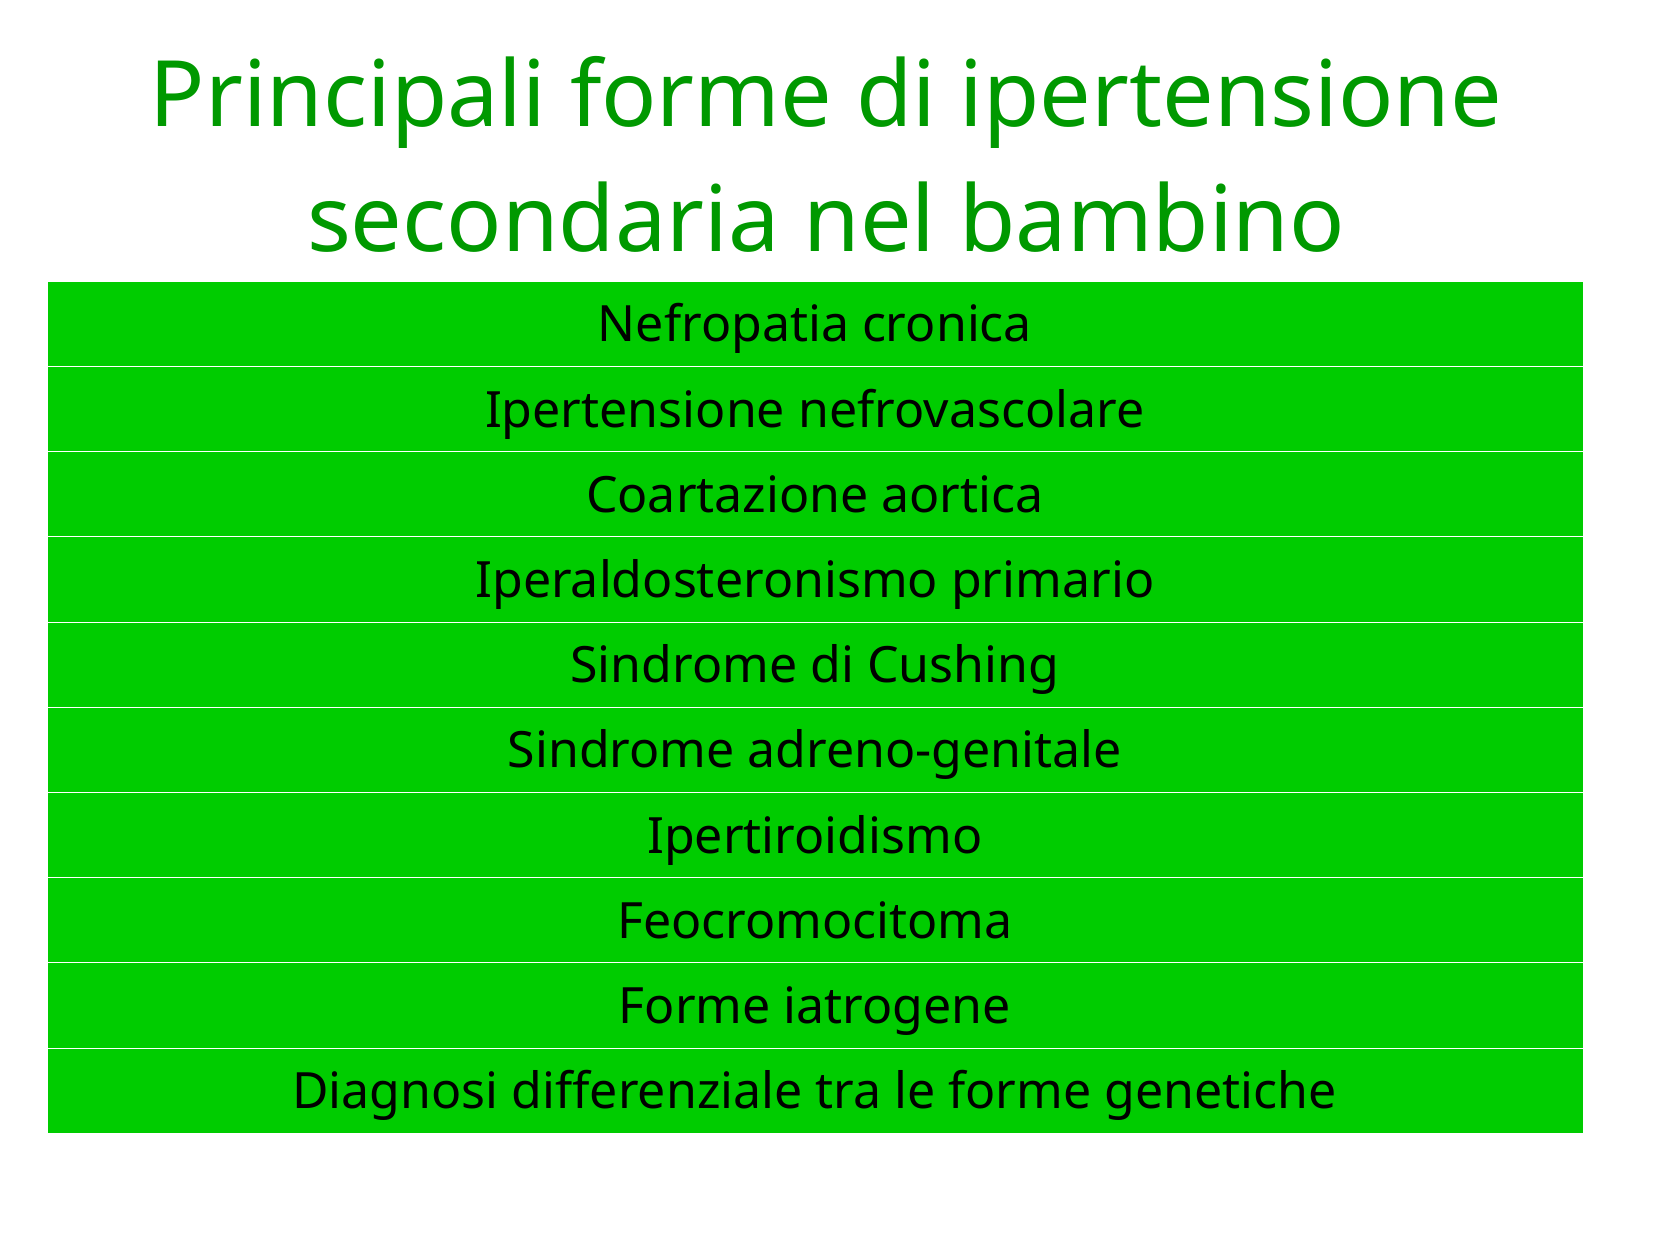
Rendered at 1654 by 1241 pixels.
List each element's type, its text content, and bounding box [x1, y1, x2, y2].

title Principali forme di ipertensione secondaria nel bambino [82, 25, 1571, 281]
table_cell Coartazione aortica [48, 452, 1583, 536]
table_cell Sindrome adreno-genitale [48, 708, 1583, 792]
table_cell Ipertiroidismo [48, 793, 1583, 877]
table_cell Diagnosi differenziale tra le forme genetiche [48, 1049, 1583, 1133]
table_cell Feocromocitoma [48, 878, 1583, 962]
table_cell Forme iatrogene [48, 963, 1583, 1048]
table_cell Iperaldosteronismo primario [48, 537, 1583, 622]
table_cell Ipertensione nefrovascolare [48, 367, 1583, 451]
table_cell Sindrome di Cushing [48, 623, 1583, 707]
table_header Nefropatia cronica [48, 282, 1583, 366]
